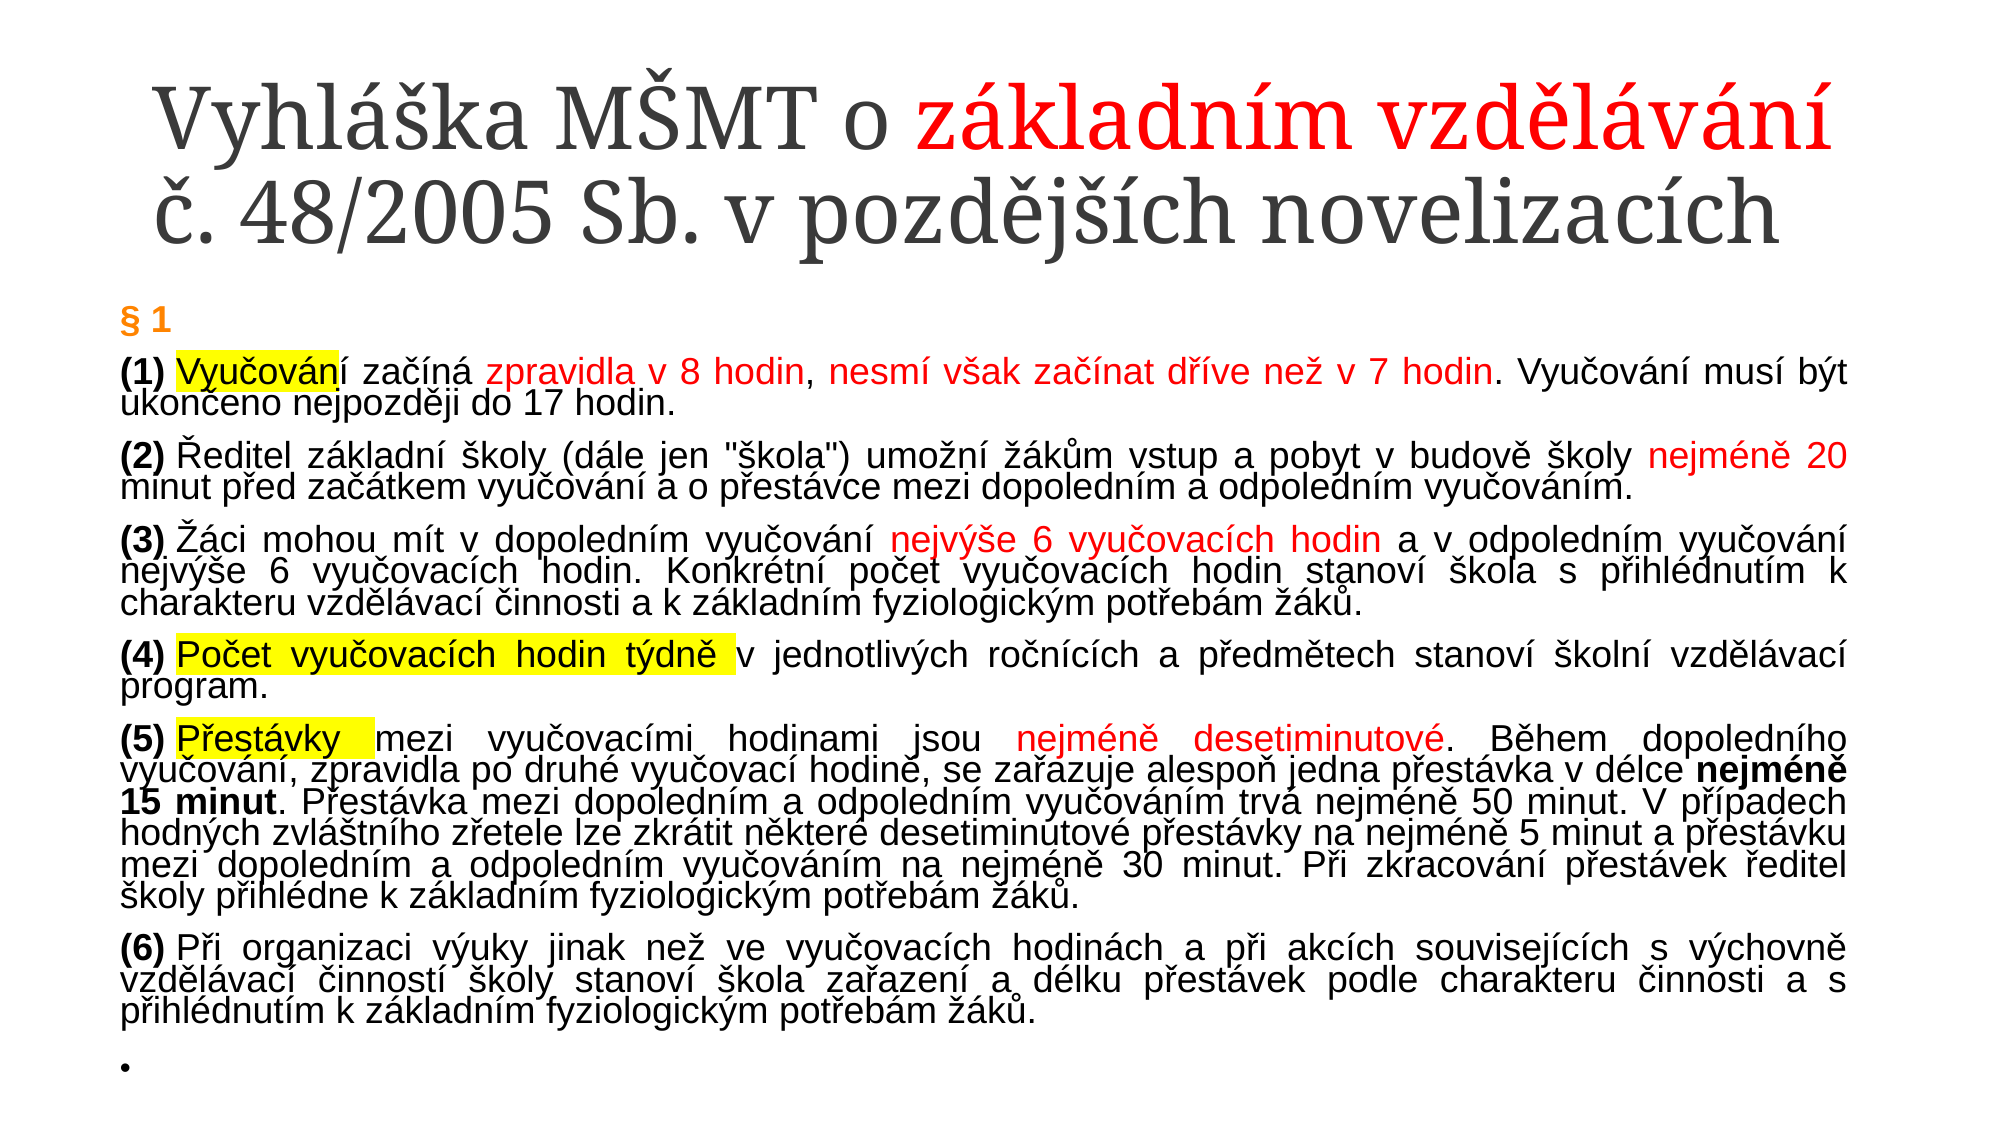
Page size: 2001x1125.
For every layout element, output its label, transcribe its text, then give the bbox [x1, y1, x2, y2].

list § 1 (1) Vyučování začíná zpravidla v 8 hodin, nesmí však začínat dříve než v 7 hodin. Vyučování musí být ukončeno nejpozději do 17 hodin. (2) Ředitel základní školy (dále jen "škola") umožní žákům vstup a pobyt v budově školy nejméně 20 minut před začátkem vyučování a o přestávce mezi dopoledním a odpoledním vyučováním. (3) Žáci mohou mít v dopoledním vyučování nejvýše 6 vyučovacích hodin a v odpoledním vyučování nejvýše 6 vyučovacích hodin. Konkrétní počet vyučovacích hodin stanoví škola s přihlédnutím k charakteru vzdělávací činnosti a k základním fyziologickým potřebám žáků. (4) Počet vyučovacích hodin týdně v jednotlivých ročnících a předmětech stanoví školní vzdělávací program. (5) Přestávky mezi vyučovacími hodinami jsou nejméně desetiminutové. Během dopoledního vyučování, zpravidla po druhé vyučovací hodině, se zařazuje alespoň jedna přestávka v délce nejméně 15 minut. Přestávka mezi dopoledním a odpoledním vyučováním trvá nejméně 50 minut. V případech hodných zvláštního zřetele lze zkrátit některé desetiminutové přestávky na nejméně 5 minut a přestávku mezi dopoledním a odpoledním vyučováním na nejméně 30 minut. Při zkracování přestávek ředitel školy přihlédne k základním fyziologickým potřebám žáků. (6) Při organizaci výuky jinak než ve vyučovacích hodinách a při akcích souvisejících s výchovně vzdělávací činností školy stanoví škola zařazení a délku přestávek podle charakteru činnosti a s přihlédnutím k základním fyziologickým potřebám žáků. [104, 299, 1863, 1090]
title Vyhláška MŠMT o základním vzdělávání č. 48/2005 Sb. v pozdějších novelizacích [137, 59, 1863, 278]
